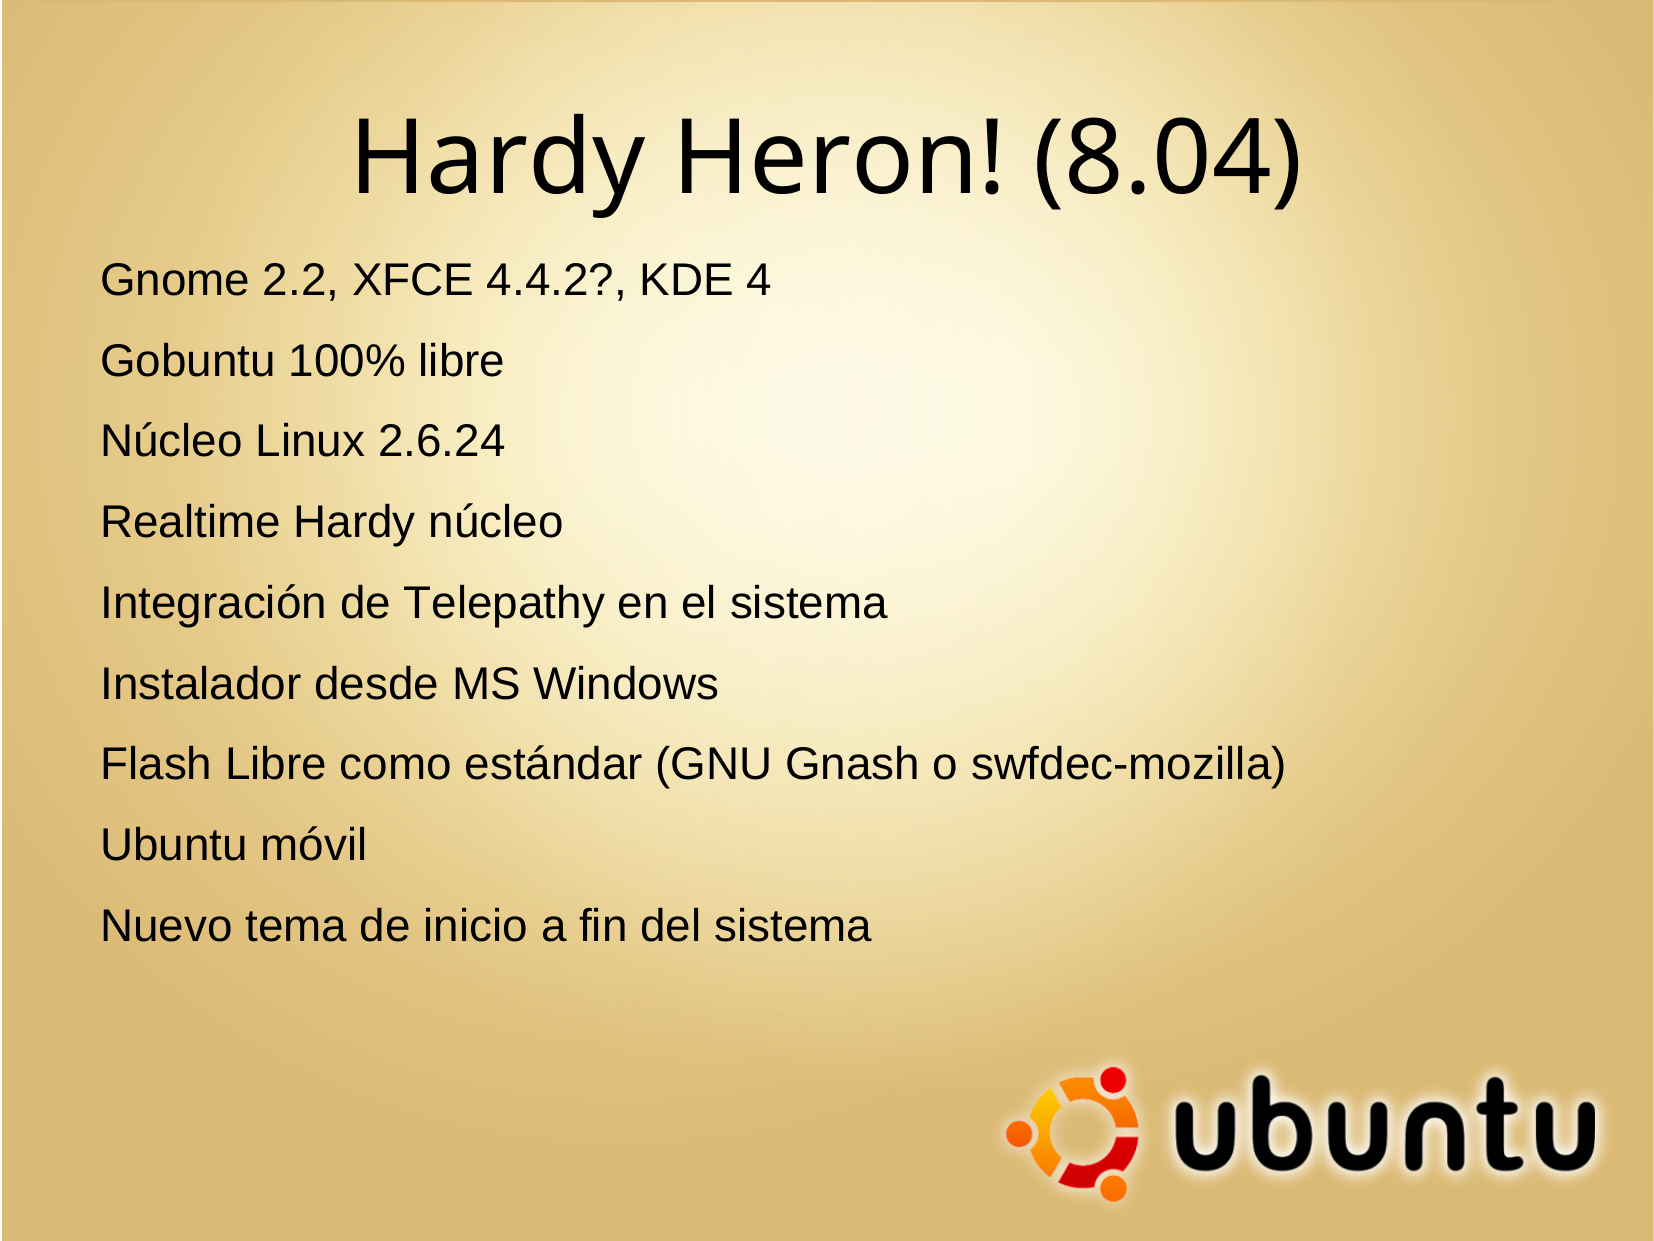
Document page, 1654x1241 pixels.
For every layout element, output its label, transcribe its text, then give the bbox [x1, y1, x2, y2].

picture [2, 0, 1654, 1241]
title Hardy Heron! (8.04) [82, 49, 1571, 253]
list Gnome 2.2, XFCE 4.4.2?, KDE 4 Gobuntu 100% libre Núcleo Linux 2.6.24 Realtime Hardy núcleo Integración de Telepathy en el sistema Instalador desde MS Windows Flash Libre como estándar (GNU Gnash o swfdec-mozilla) Ubuntu móvil Nuevo tema de inicio a fin del sistema [82, 253, 1571, 1179]
